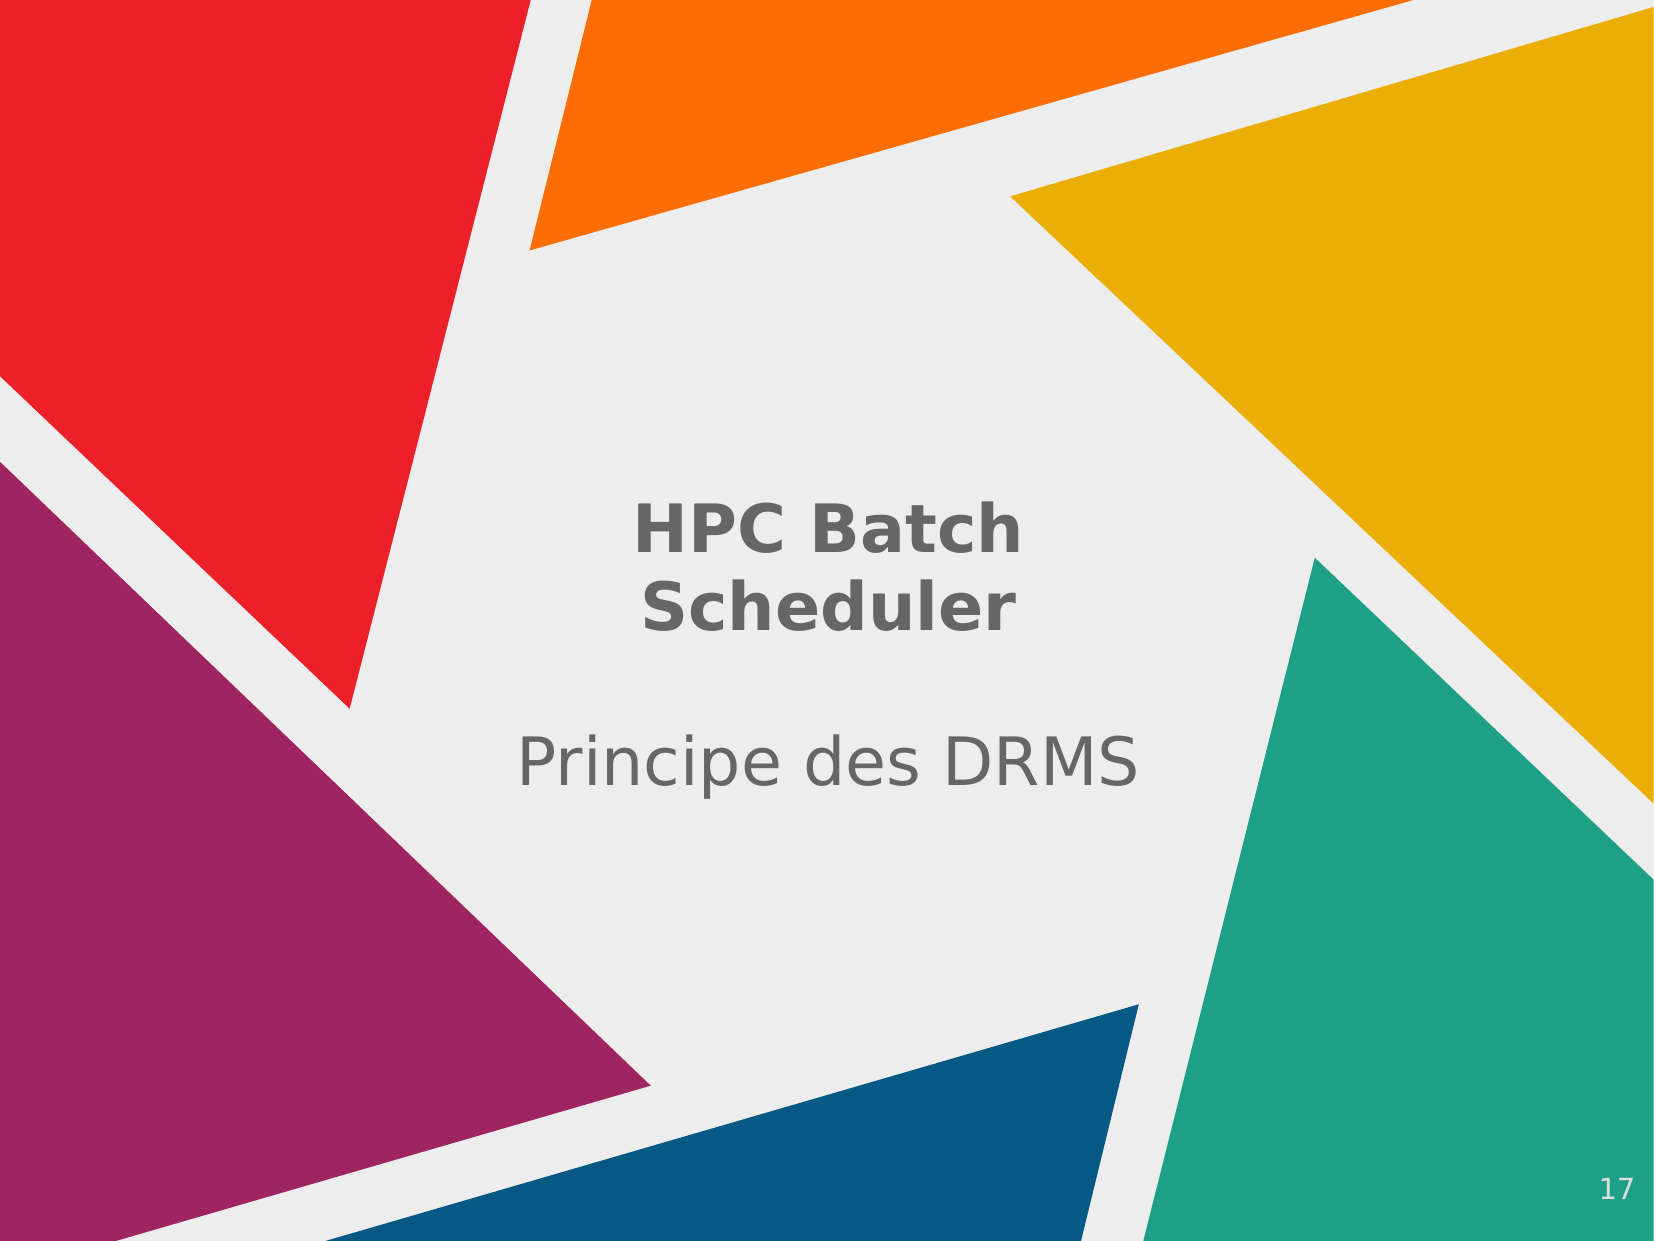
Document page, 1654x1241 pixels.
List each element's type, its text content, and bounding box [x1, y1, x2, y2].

text_box HPC Batch Scheduler Principe des DRMS [467, 406, 1191, 963]
